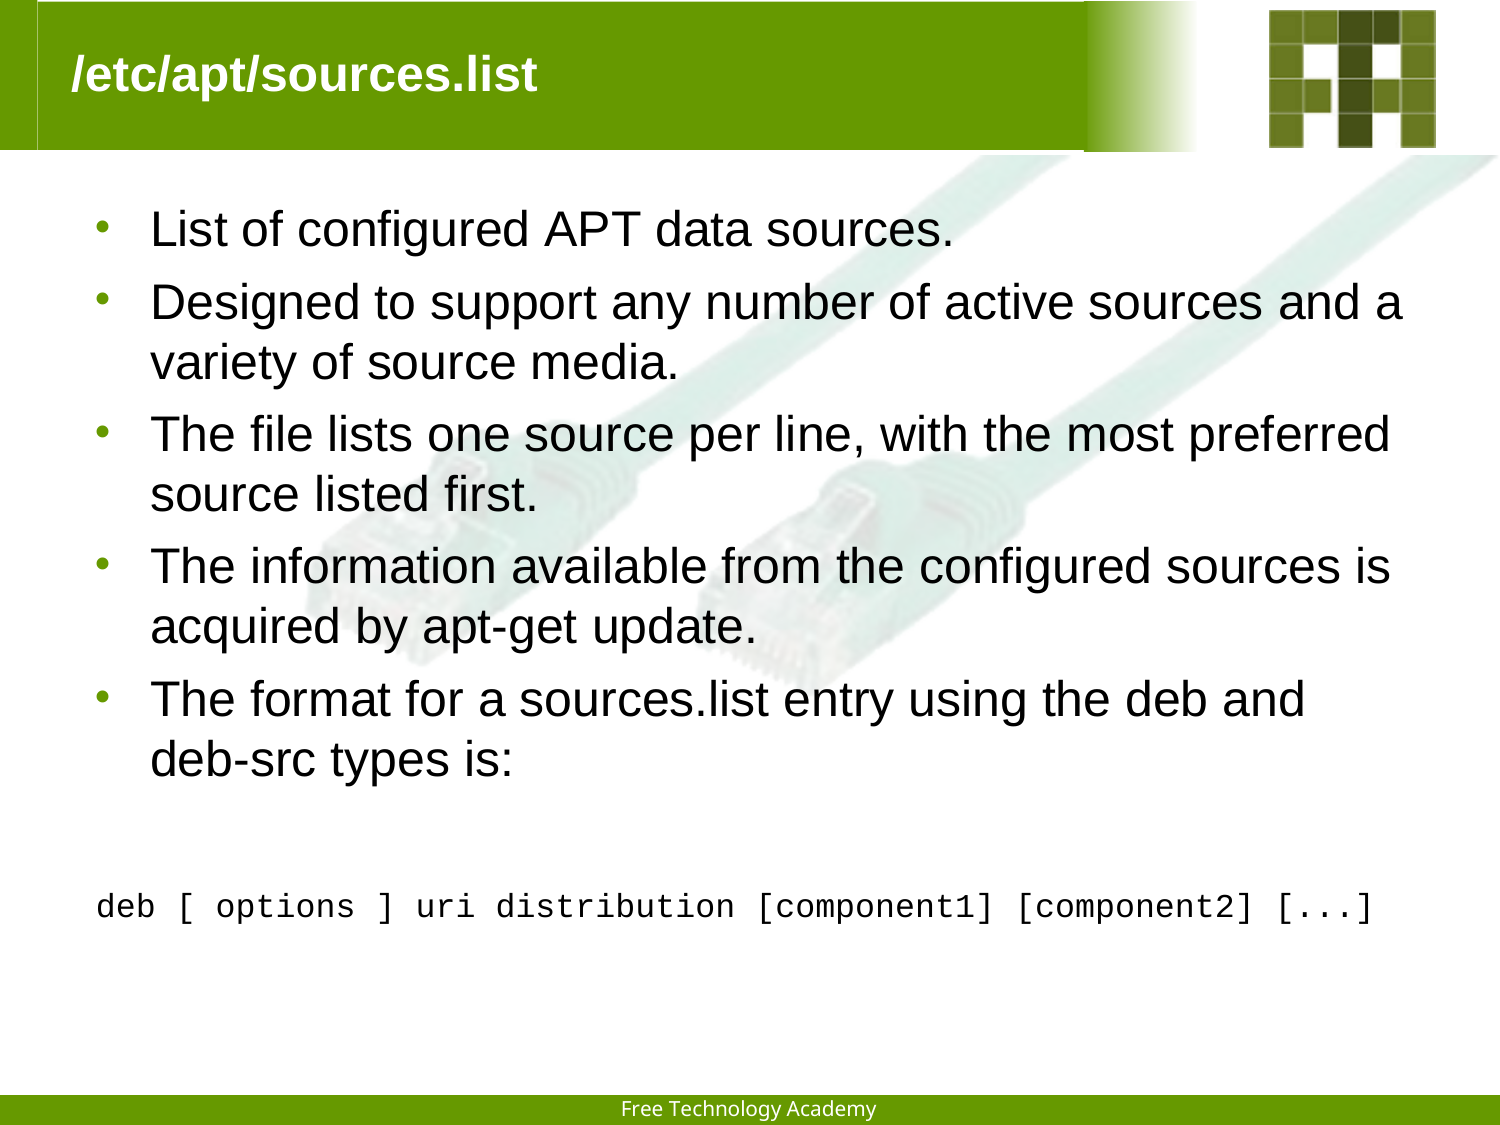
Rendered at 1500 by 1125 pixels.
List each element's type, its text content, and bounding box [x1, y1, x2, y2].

title /etc/apt/sources.list [56, 1, 1107, 152]
text_box deb [ options ] uri distribution [component1] [component2] [...] [78, 874, 1394, 935]
list List of configured APT data sources. Designed to support any number of active sources and a variety of source media. The file lists one source per line, with the most preferred source listed first. The information available from the configured sources is acquired by apt-get update. The format for a sources.list entry using the deb and deb-src types is: [79, 188, 1430, 827]
picture [1269, 10, 1436, 148]
